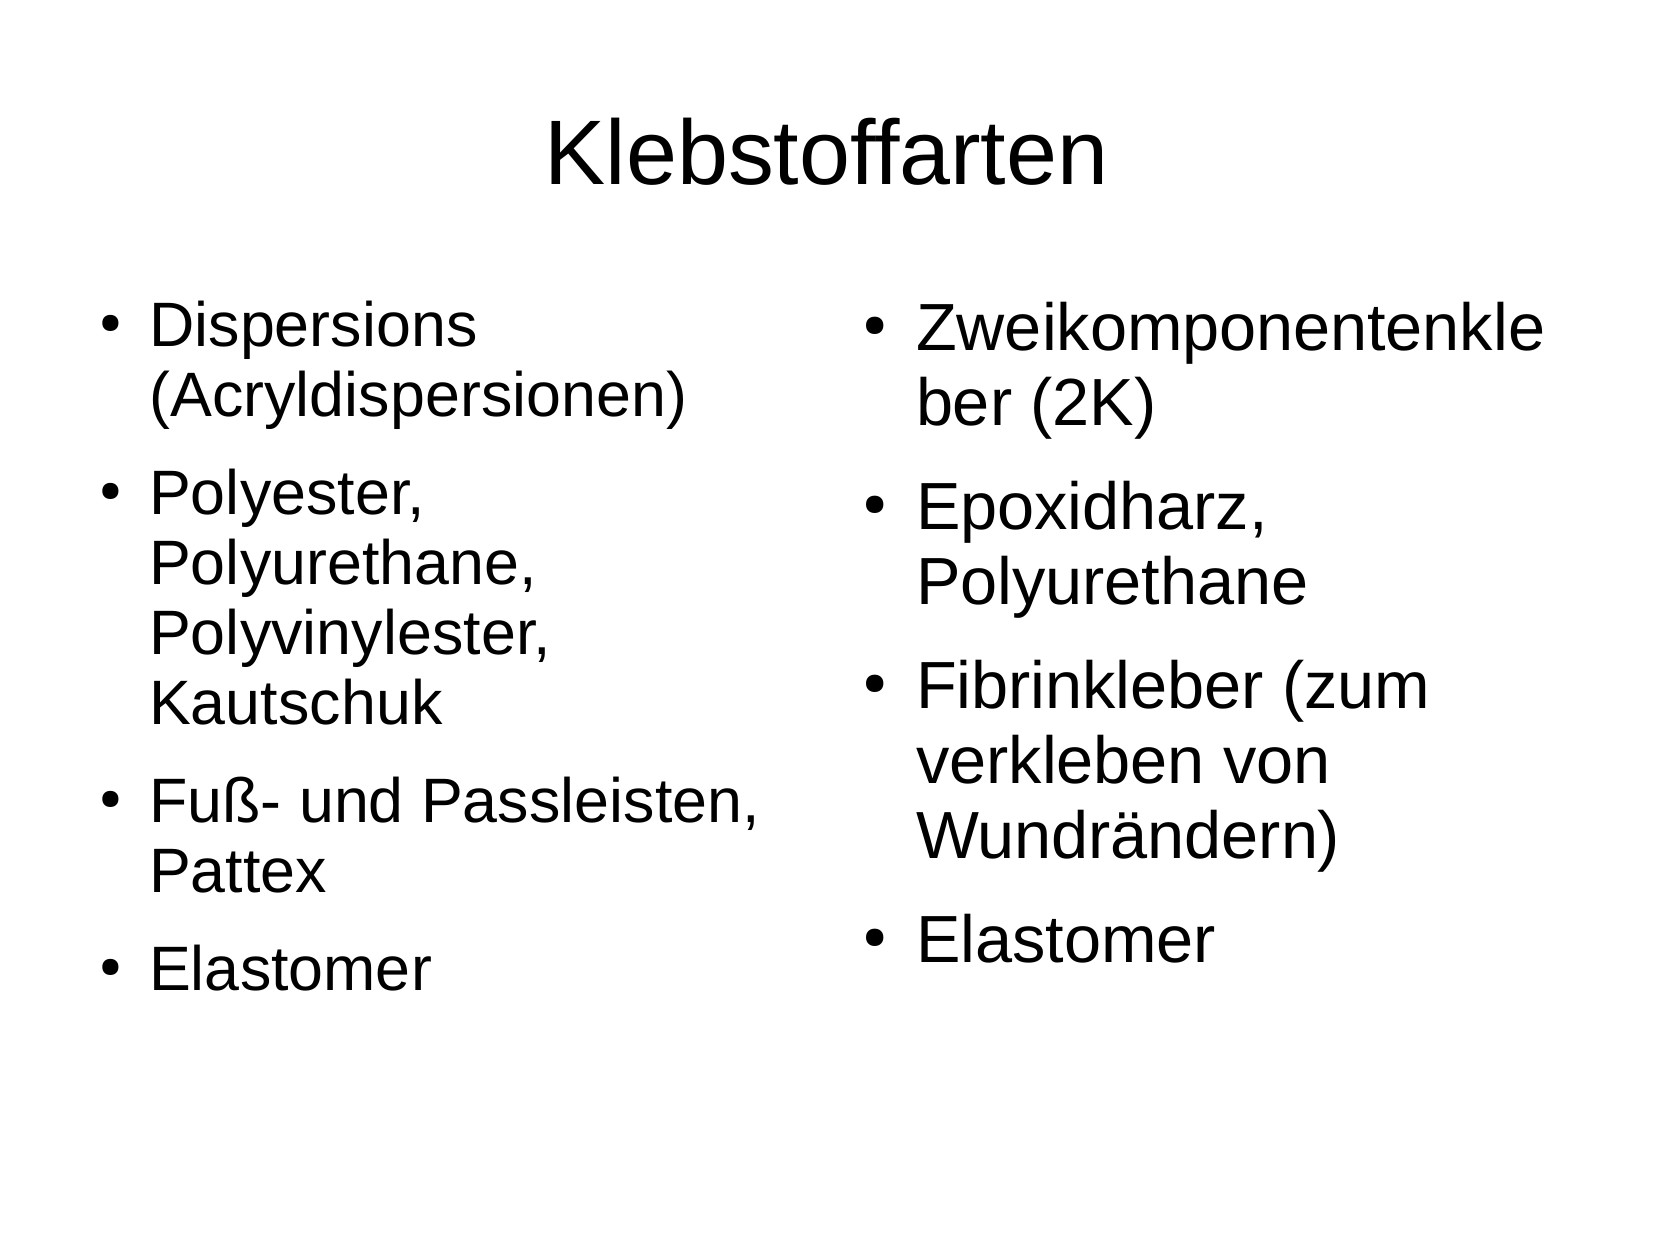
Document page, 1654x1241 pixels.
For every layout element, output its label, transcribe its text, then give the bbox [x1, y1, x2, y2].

list Zweikomponentenkleber (2K) Epoxidharz, Polyurethane Fibrinkleber (zum verkleben von Wundrändern) Elastomer [845, 290, 1572, 1010]
list Dispersions (Acryldispersionen) Polyester, Polyurethane, Polyvinylester, Kautschuk Fuß- und Passleisten, Pattex Elastomer [82, 290, 809, 1010]
title Klebstoffarten [82, 49, 1571, 257]
